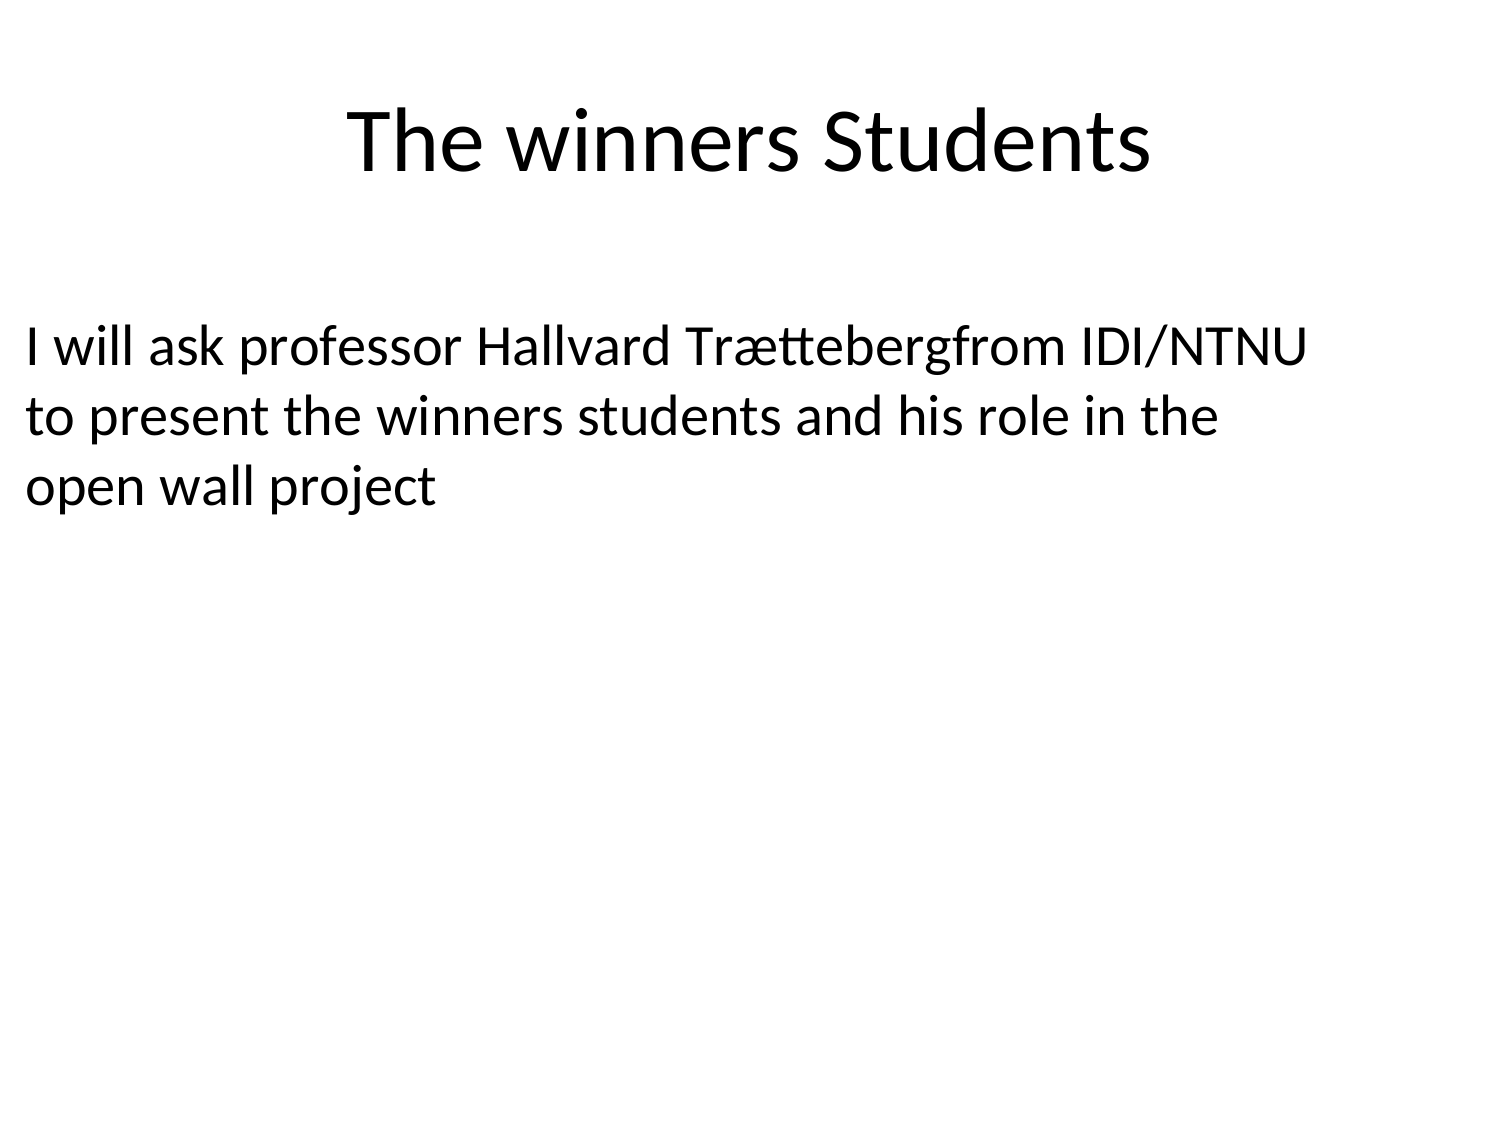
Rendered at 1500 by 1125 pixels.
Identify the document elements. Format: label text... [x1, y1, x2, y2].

text_box The winners Students [75, 45, 1426, 233]
text_box I will ask professor Hallvard Trættebergfrom IDI/NTNU to present the winners students and his role in the open wall project [10, 299, 1351, 721]
